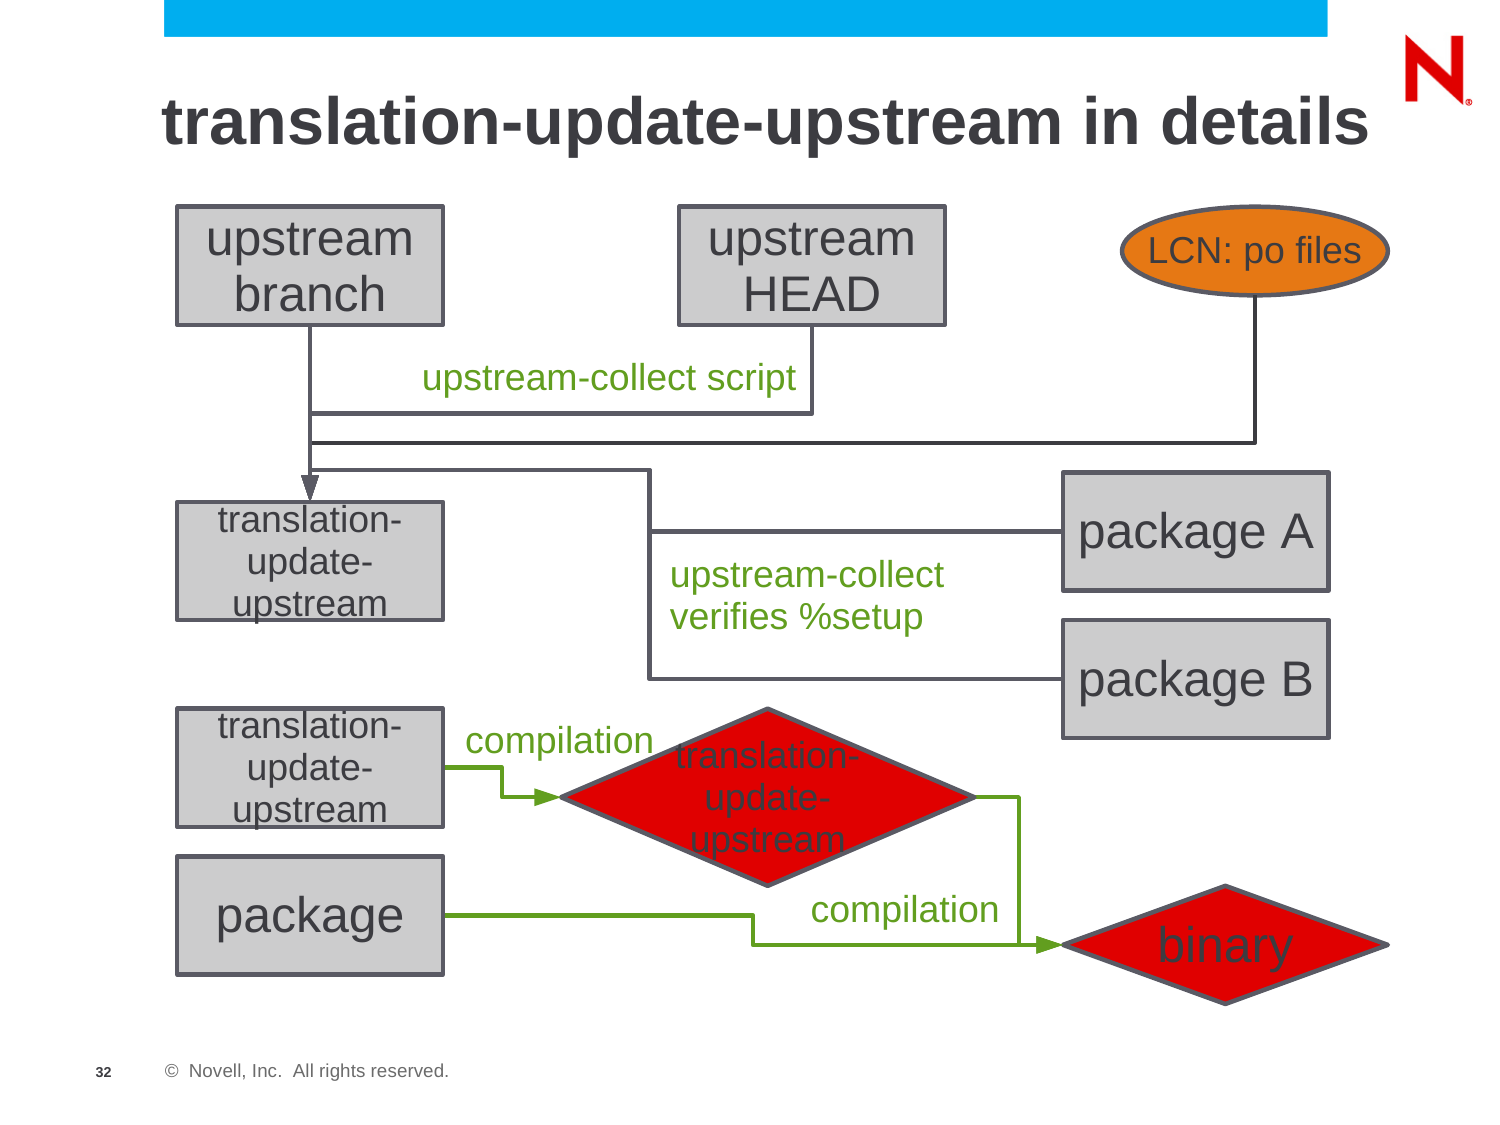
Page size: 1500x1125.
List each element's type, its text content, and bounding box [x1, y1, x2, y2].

text_box upstream branch [177, 206, 443, 325]
text_box package [177, 856, 443, 975]
text_box translation- update- upstream [177, 708, 443, 827]
text_box binary [1063, 885, 1388, 1004]
picture [1403, 32, 1473, 107]
title translation-update-upstream in details [161, 41, 1383, 205]
text_box LCN: po files [1122, 206, 1388, 296]
text_box translation- update- upstream [177, 501, 443, 621]
text_box translation- update- upstream [561, 708, 975, 886]
text_box package B [1062, 620, 1329, 739]
text_box package A [1062, 472, 1329, 591]
text_box upstream HEAD [679, 206, 945, 325]
